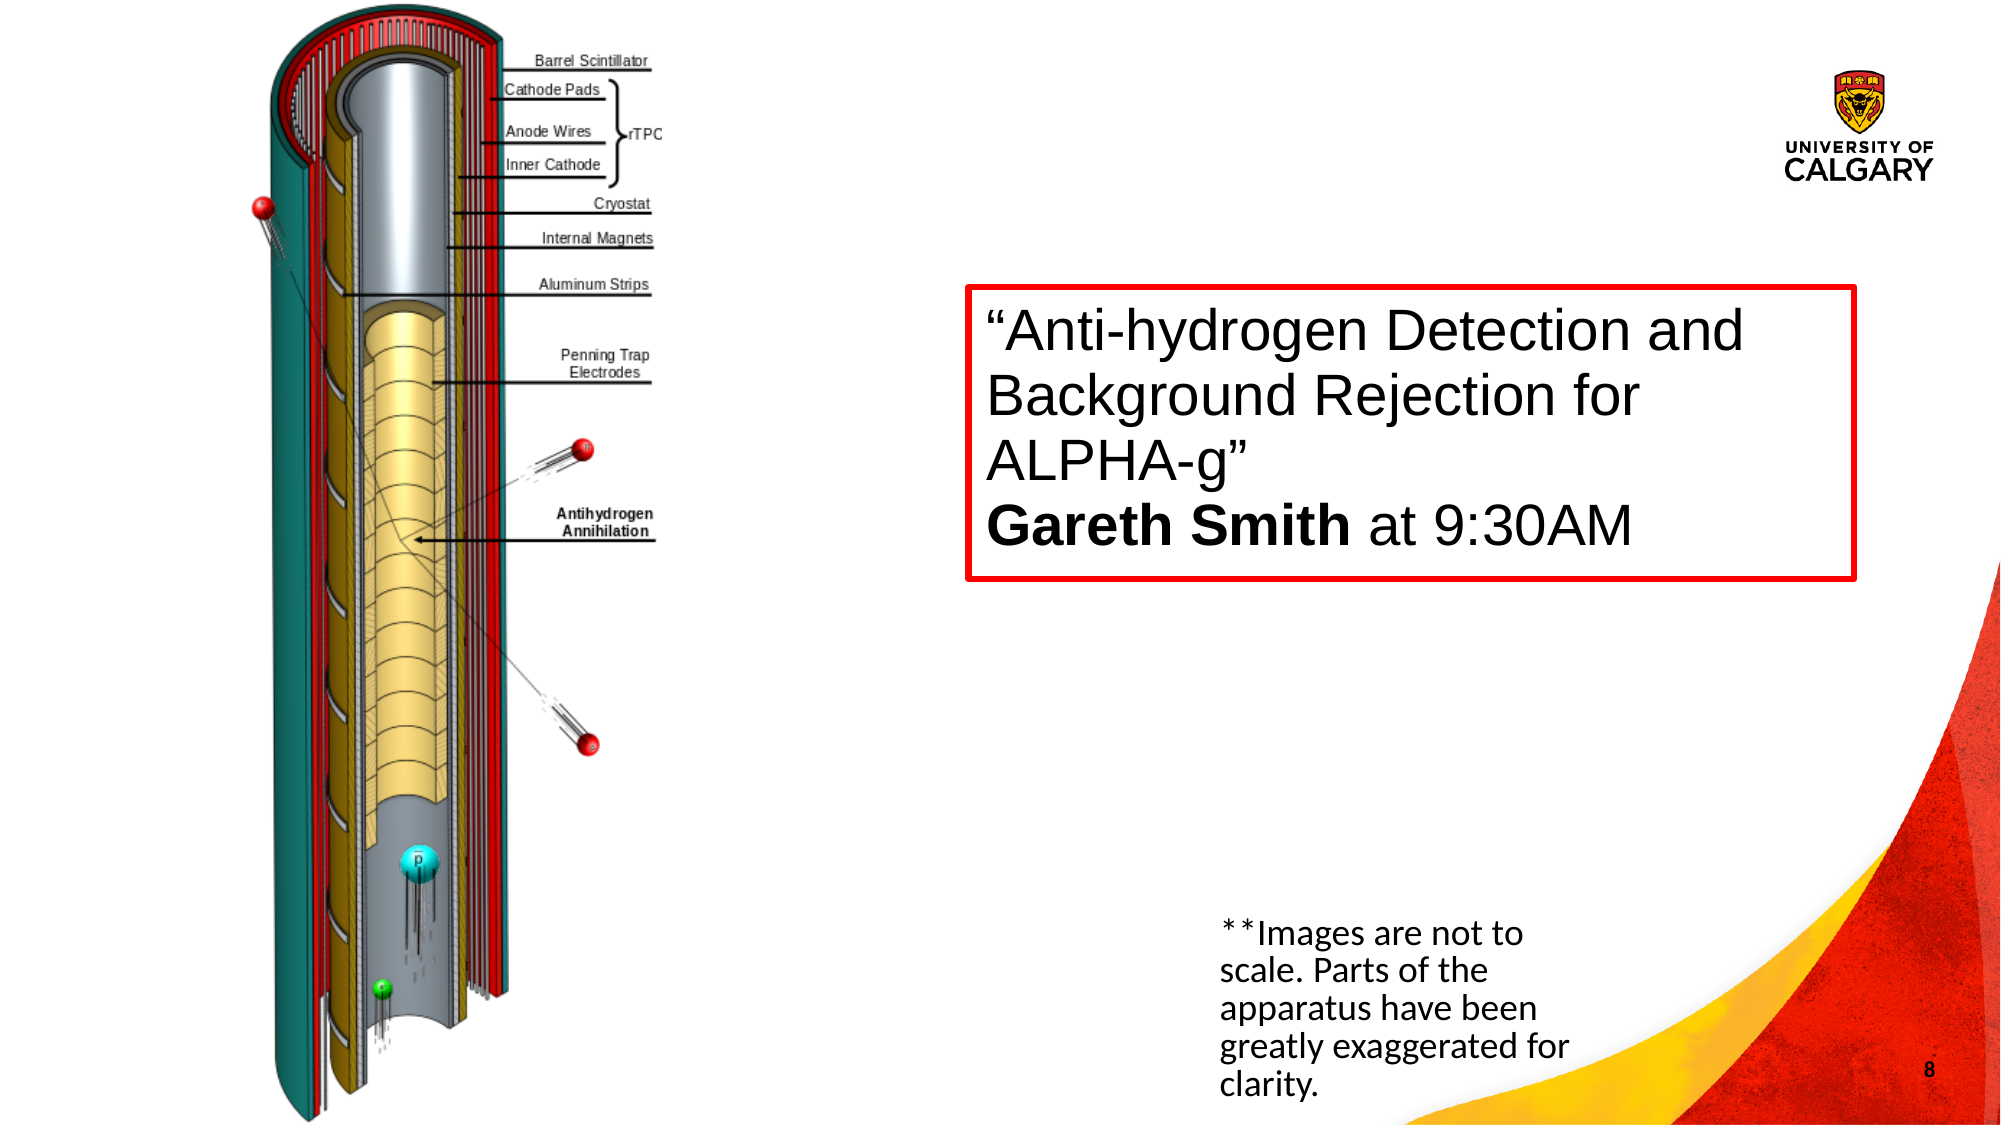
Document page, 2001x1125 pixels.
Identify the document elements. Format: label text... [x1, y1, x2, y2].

text_box **Images are not to scale. Parts of the apparatus have been greatly exaggerated for clarity. [1204, 909, 1630, 1113]
text_box <number> [1630, 1046, 1951, 1107]
picture [0, 0, 2001, 1125]
text_box “Anti-hydrogen Detection and Background Rejection for ALPHA-g” Gareth Smith at 9:30AM [968, 287, 1855, 579]
